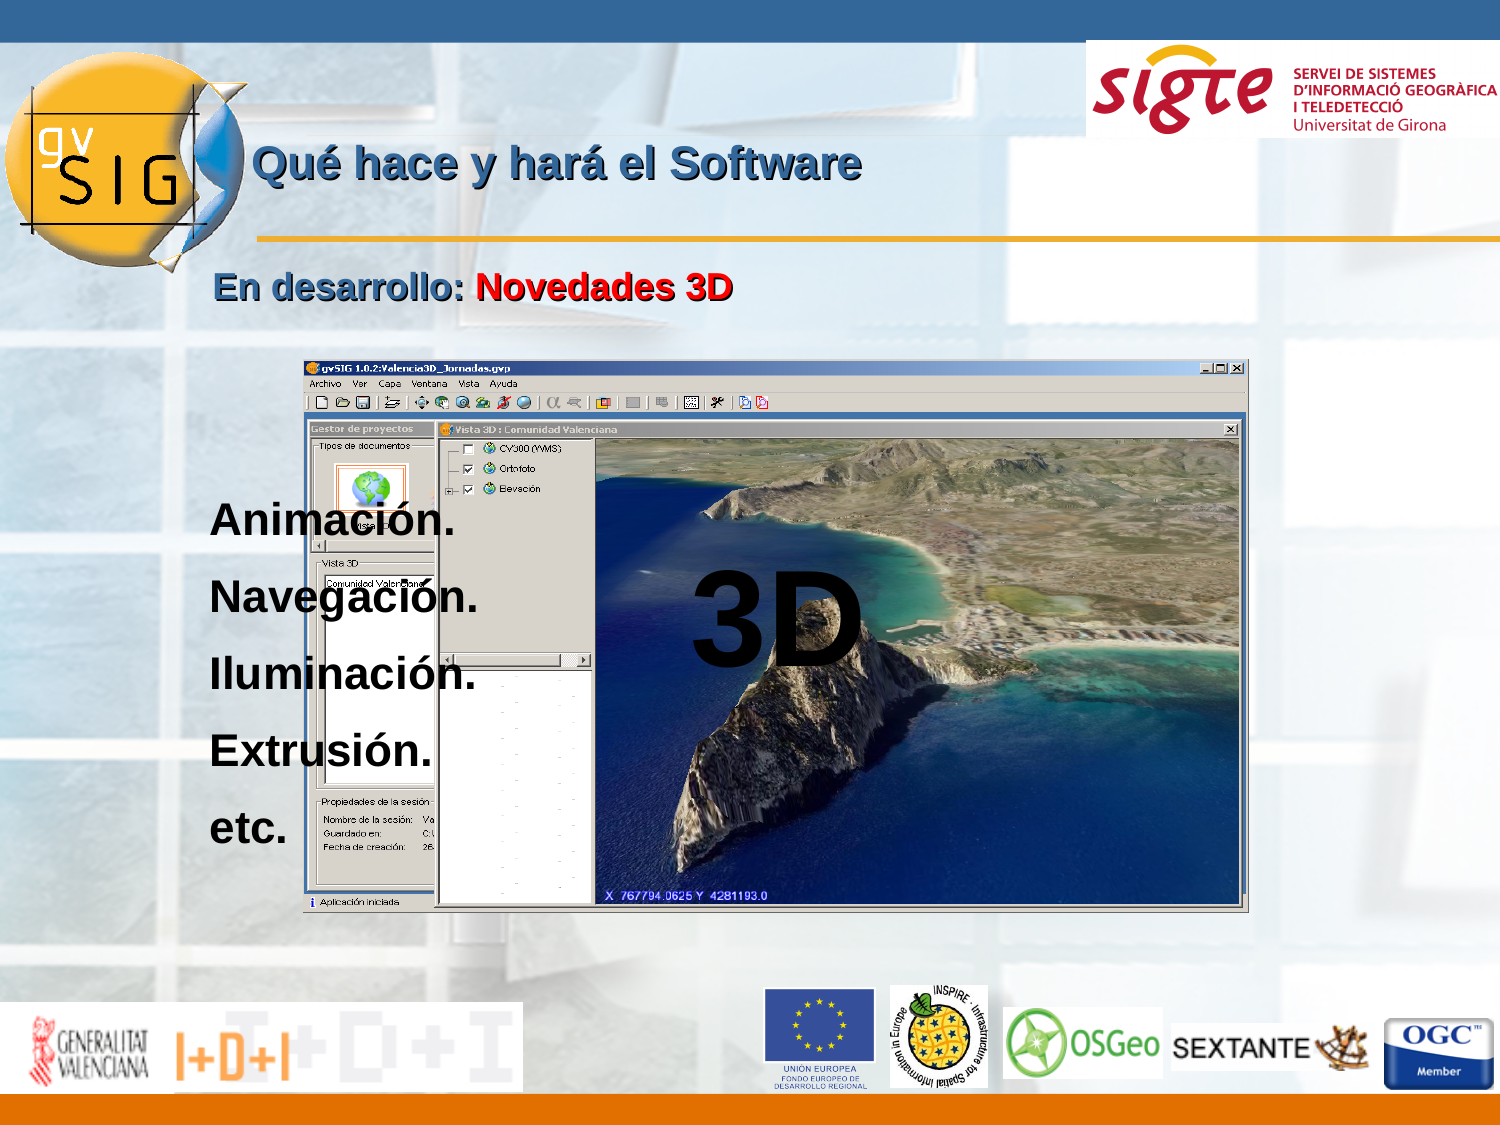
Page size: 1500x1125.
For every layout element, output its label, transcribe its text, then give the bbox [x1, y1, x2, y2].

picture [303, 874, 1249, 913]
picture [1003, 1007, 1163, 1079]
text_box En desarrollo: Novedades 3D [197, 259, 1500, 321]
text_box Animación. Navegación. Iluminación. Extrusión. etc. [182, 461, 1422, 874]
picture [0, 1002, 523, 1094]
picture [303, 359, 1249, 461]
picture [1086, 40, 1500, 131]
picture [890, 985, 988, 1088]
picture [0, 49, 250, 276]
text_box 3D [158, 540, 1399, 717]
picture [1171, 1023, 1375, 1071]
picture [763, 987, 876, 1089]
picture [1384, 1018, 1494, 1090]
text_box Qué hace y hará el Software [236, 131, 1500, 199]
